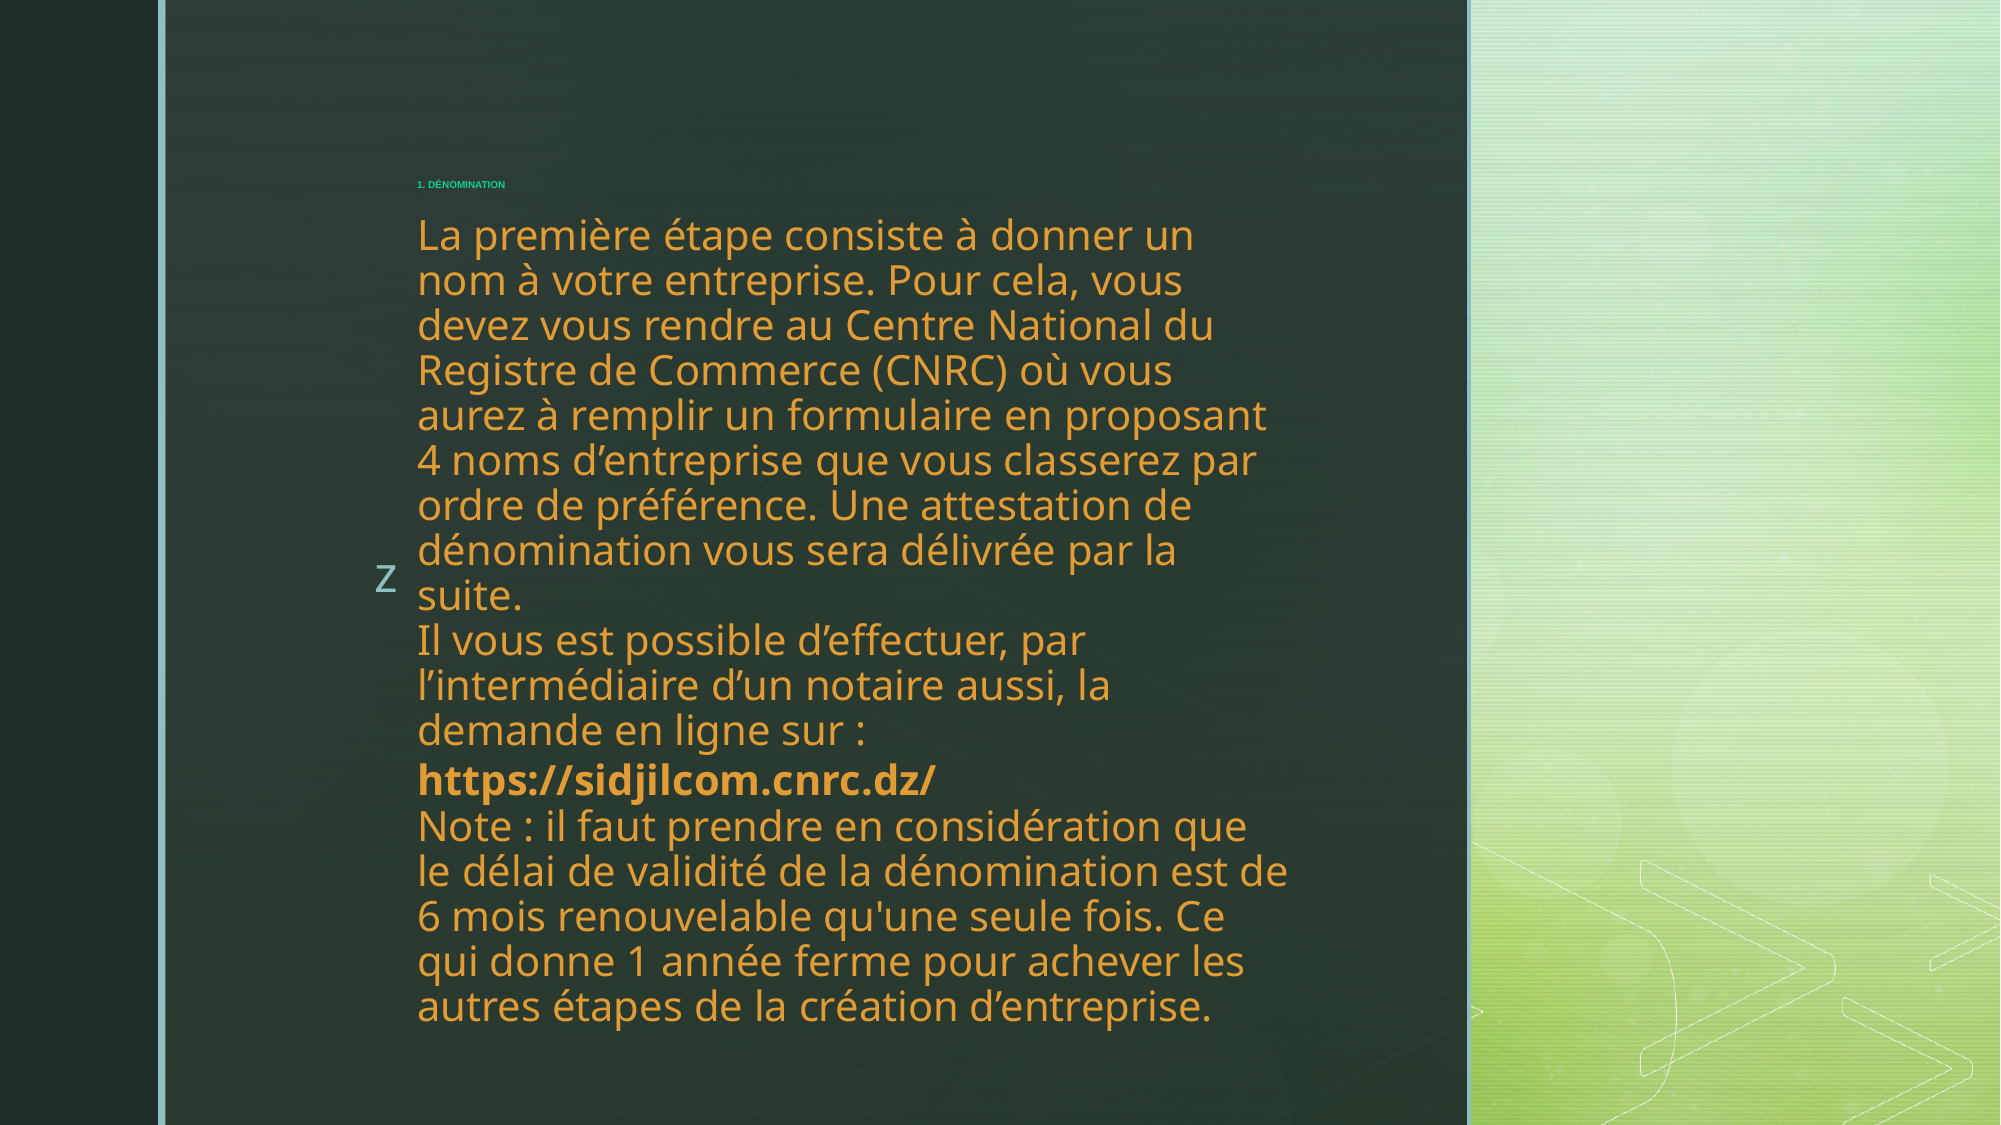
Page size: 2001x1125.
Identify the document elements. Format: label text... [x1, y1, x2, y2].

title La première étape consiste à donner un nom à votre entreprise. Pour cela, vous devez vous rendre au Centre National du Registre de Commerce (CNRC) où vous aurez à remplir un formulaire en proposant 4 noms d’entreprise que vous classerez par ordre de préférence. Une attestation de dénomination vous sera délivrée par la suite. Il vous est possible d’effectuer, par l’intermédiaire d’un notaire aussi, la demande en ligne sur : https://sidjilcom.cnrc.dz/ Note : il faut prendre en considération que le délai de validité de la dénomination est de 6 mois renouvelable qu'une seule fois. Ce qui donne 1 année ferme pour achever les autres étapes de la création d’entreprise. [402, 207, 1308, 580]
subtitle 11. DÉNOMINATION 1. DÉNOMINATION 1. DÉNOMINATION [402, 80, 1281, 208]
